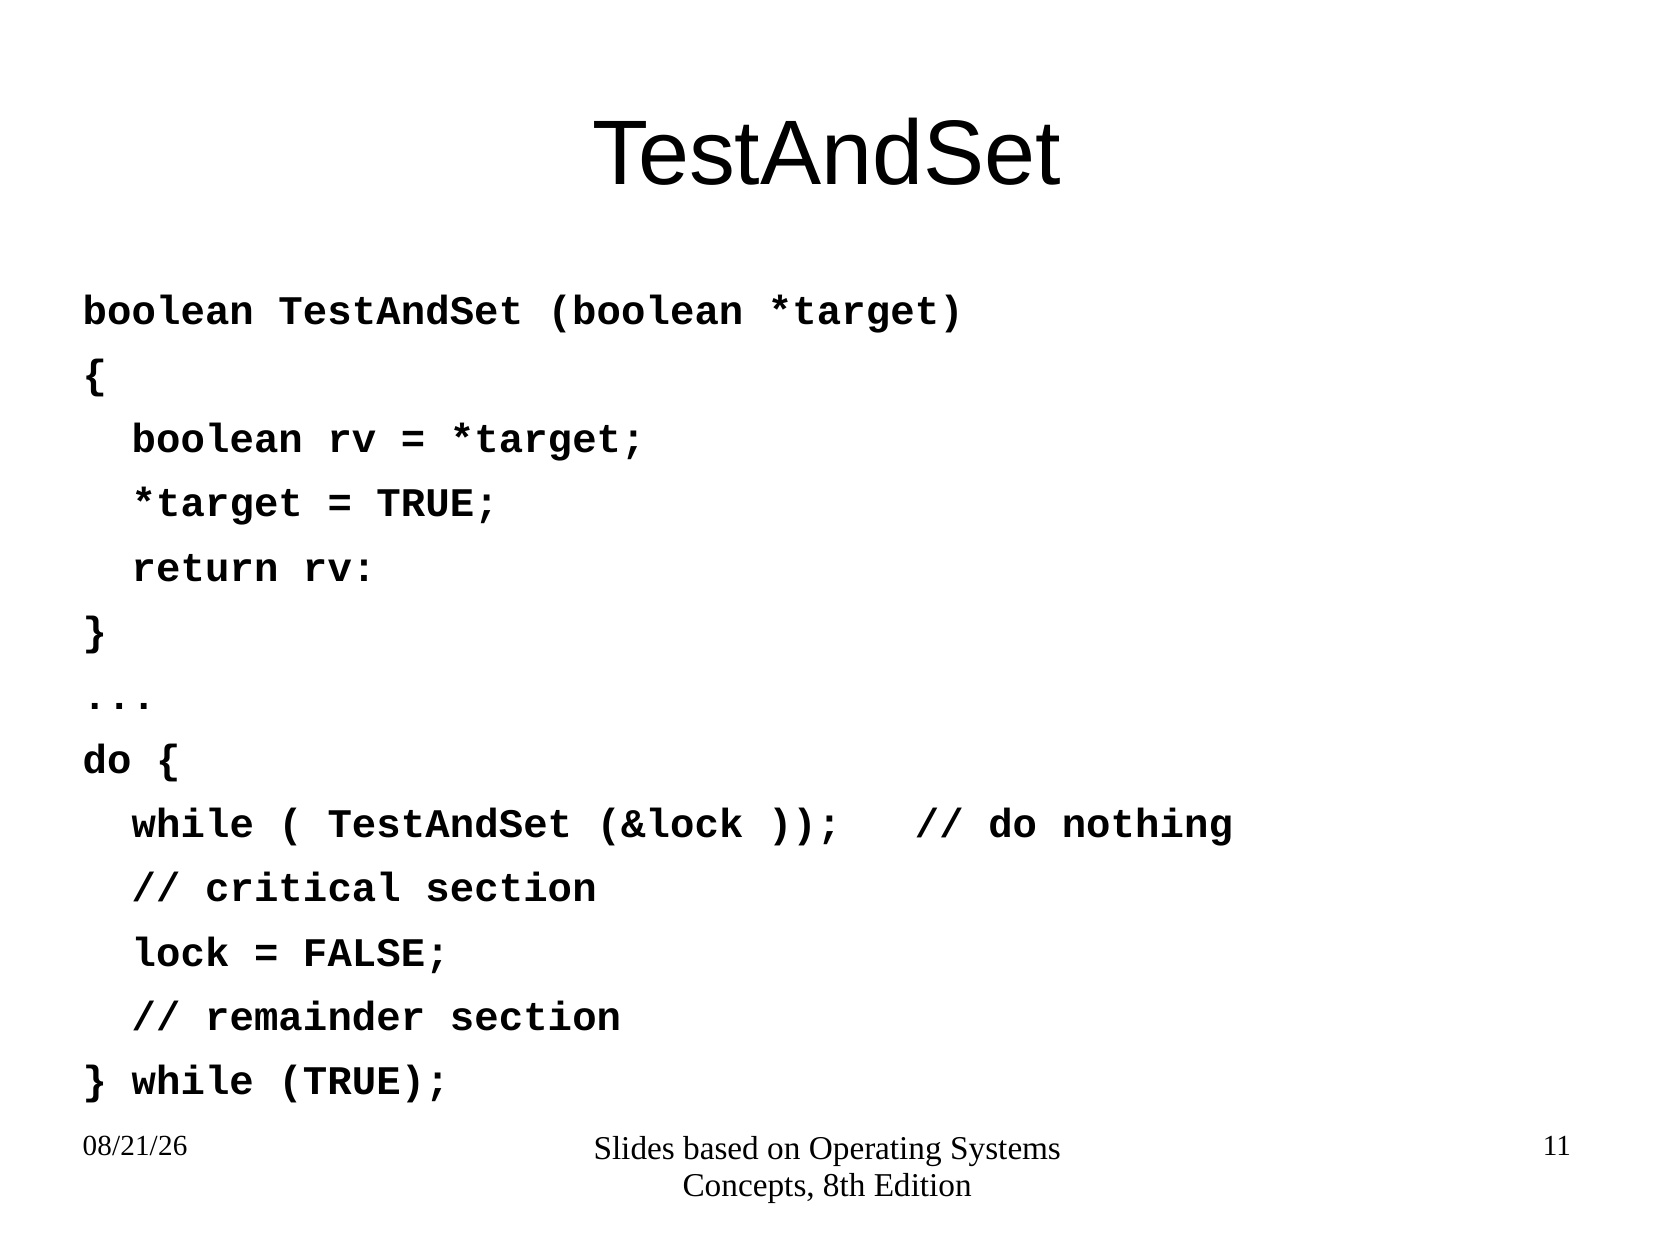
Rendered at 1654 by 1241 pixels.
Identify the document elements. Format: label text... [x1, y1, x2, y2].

title TestAndSet [82, 49, 1571, 257]
list boolean TestAndSet (boolean *target) { boolean rv = *target; *target = TRUE; return rv: } ... do { while ( TestAndSet (&lock )); // do nothing // critical section lock = FALSE; // remainder section } while (TRUE); [82, 290, 1571, 1109]
